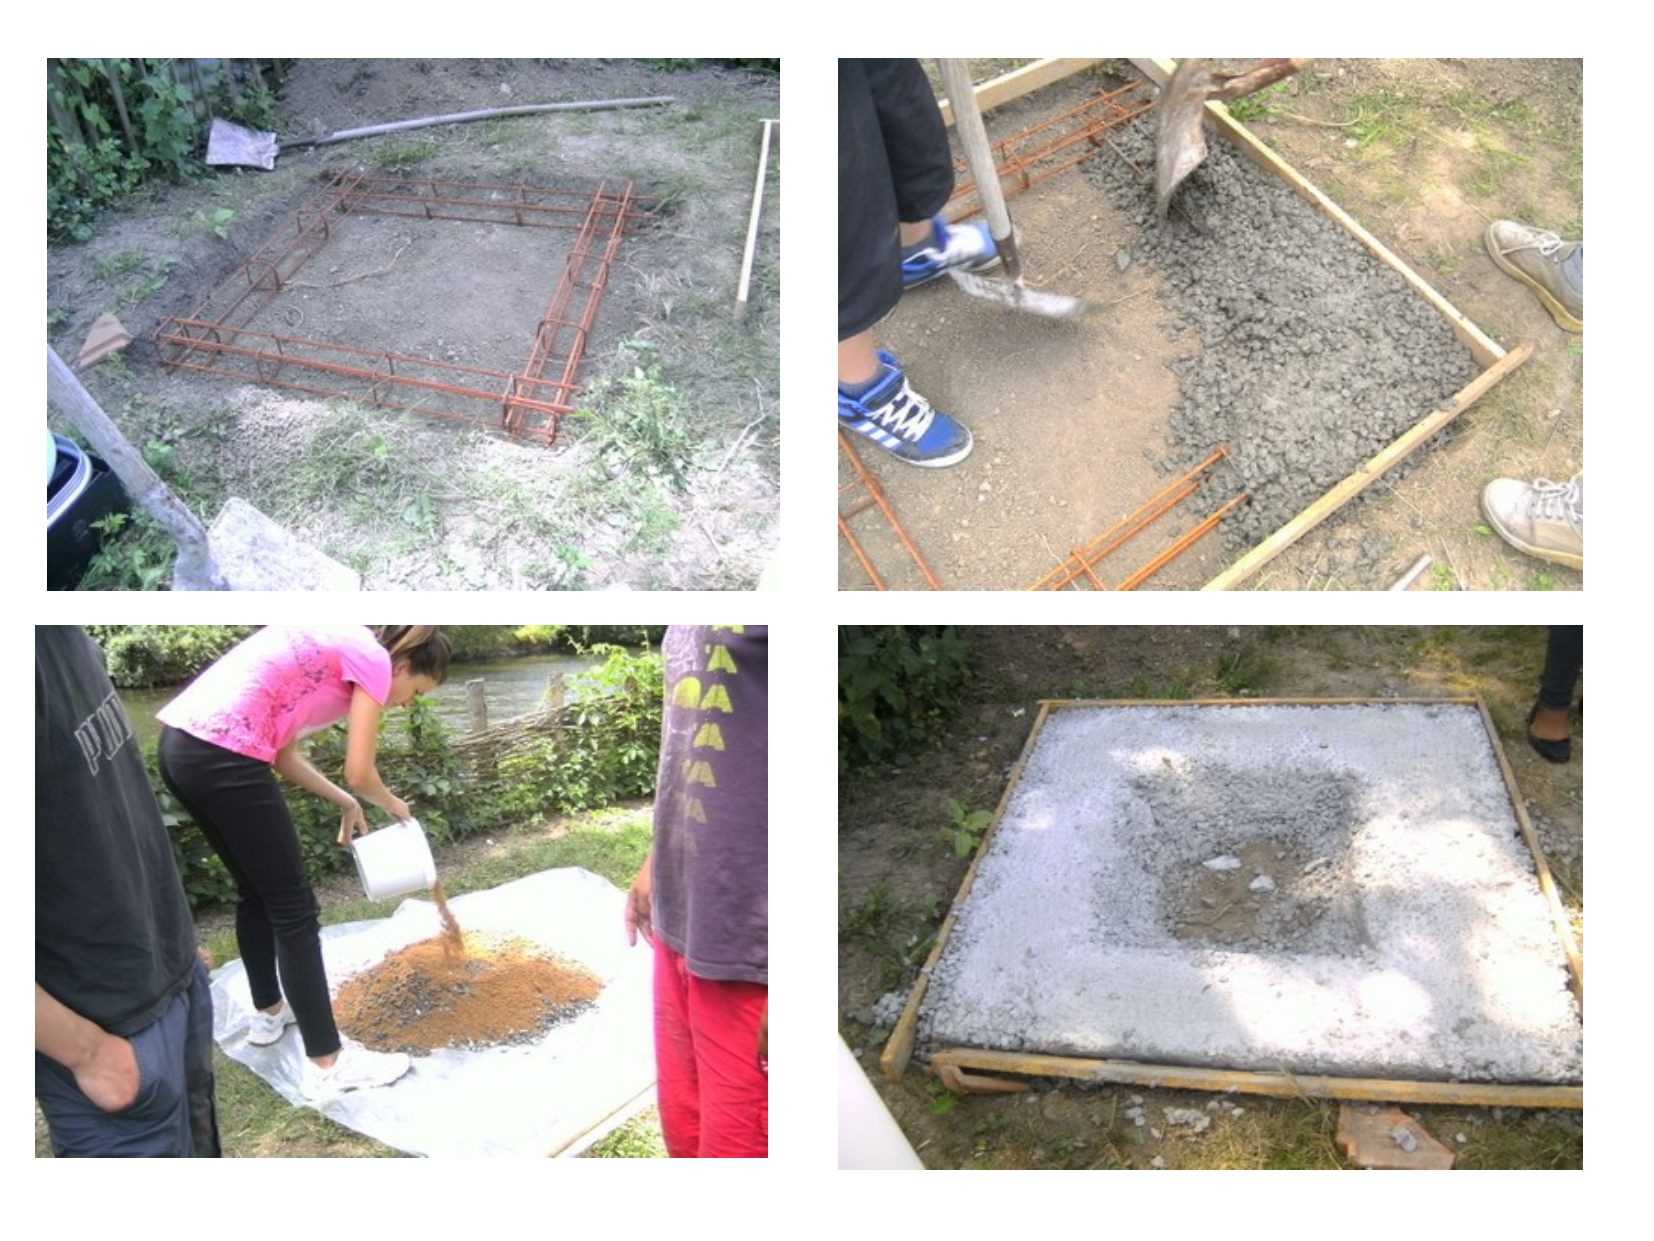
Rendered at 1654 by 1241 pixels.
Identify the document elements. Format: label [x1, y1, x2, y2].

picture [838, 625, 1583, 1170]
picture [838, 58, 1583, 591]
picture [47, 58, 780, 591]
picture [35, 625, 768, 1158]
